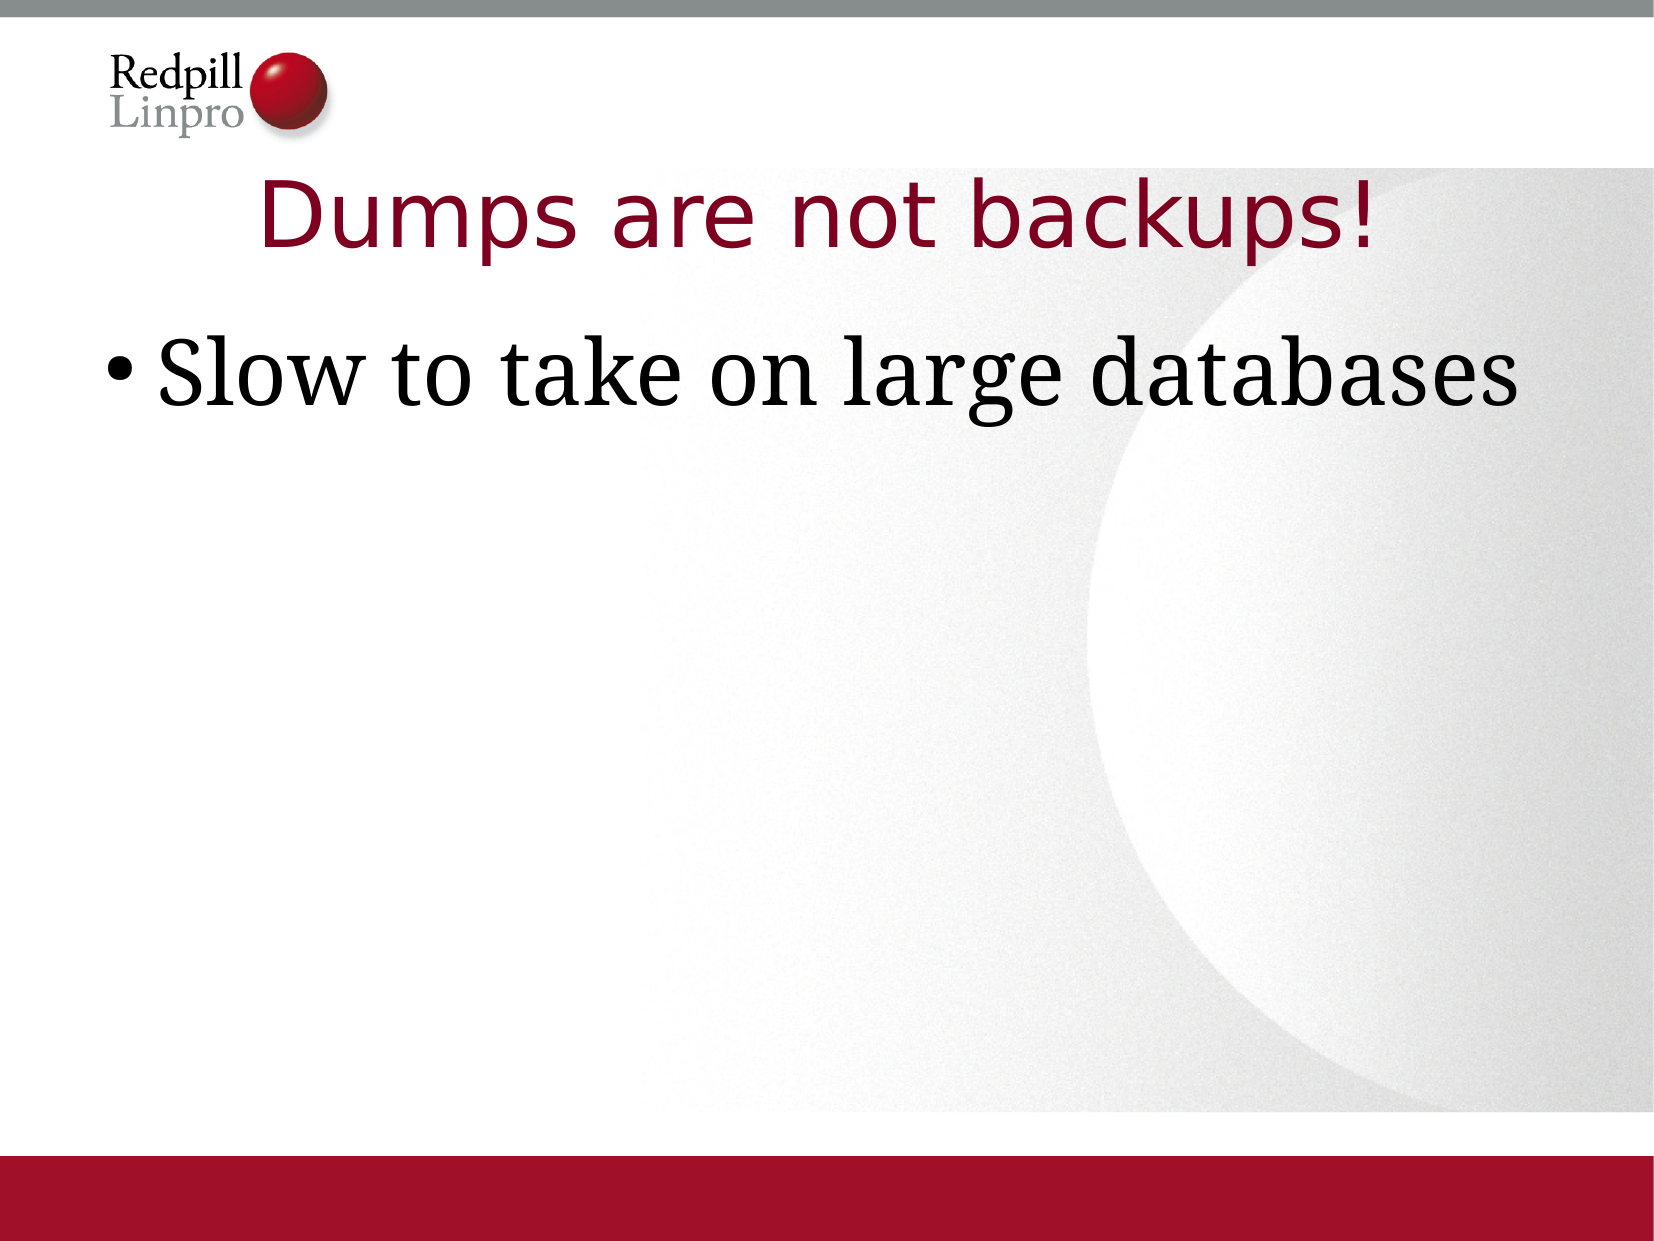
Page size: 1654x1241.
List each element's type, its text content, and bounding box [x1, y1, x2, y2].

title Dumps are not backups! [76, 147, 1565, 285]
list Slow to take on large databases [85, 307, 1574, 1112]
picture [0, 0, 1654, 1241]
